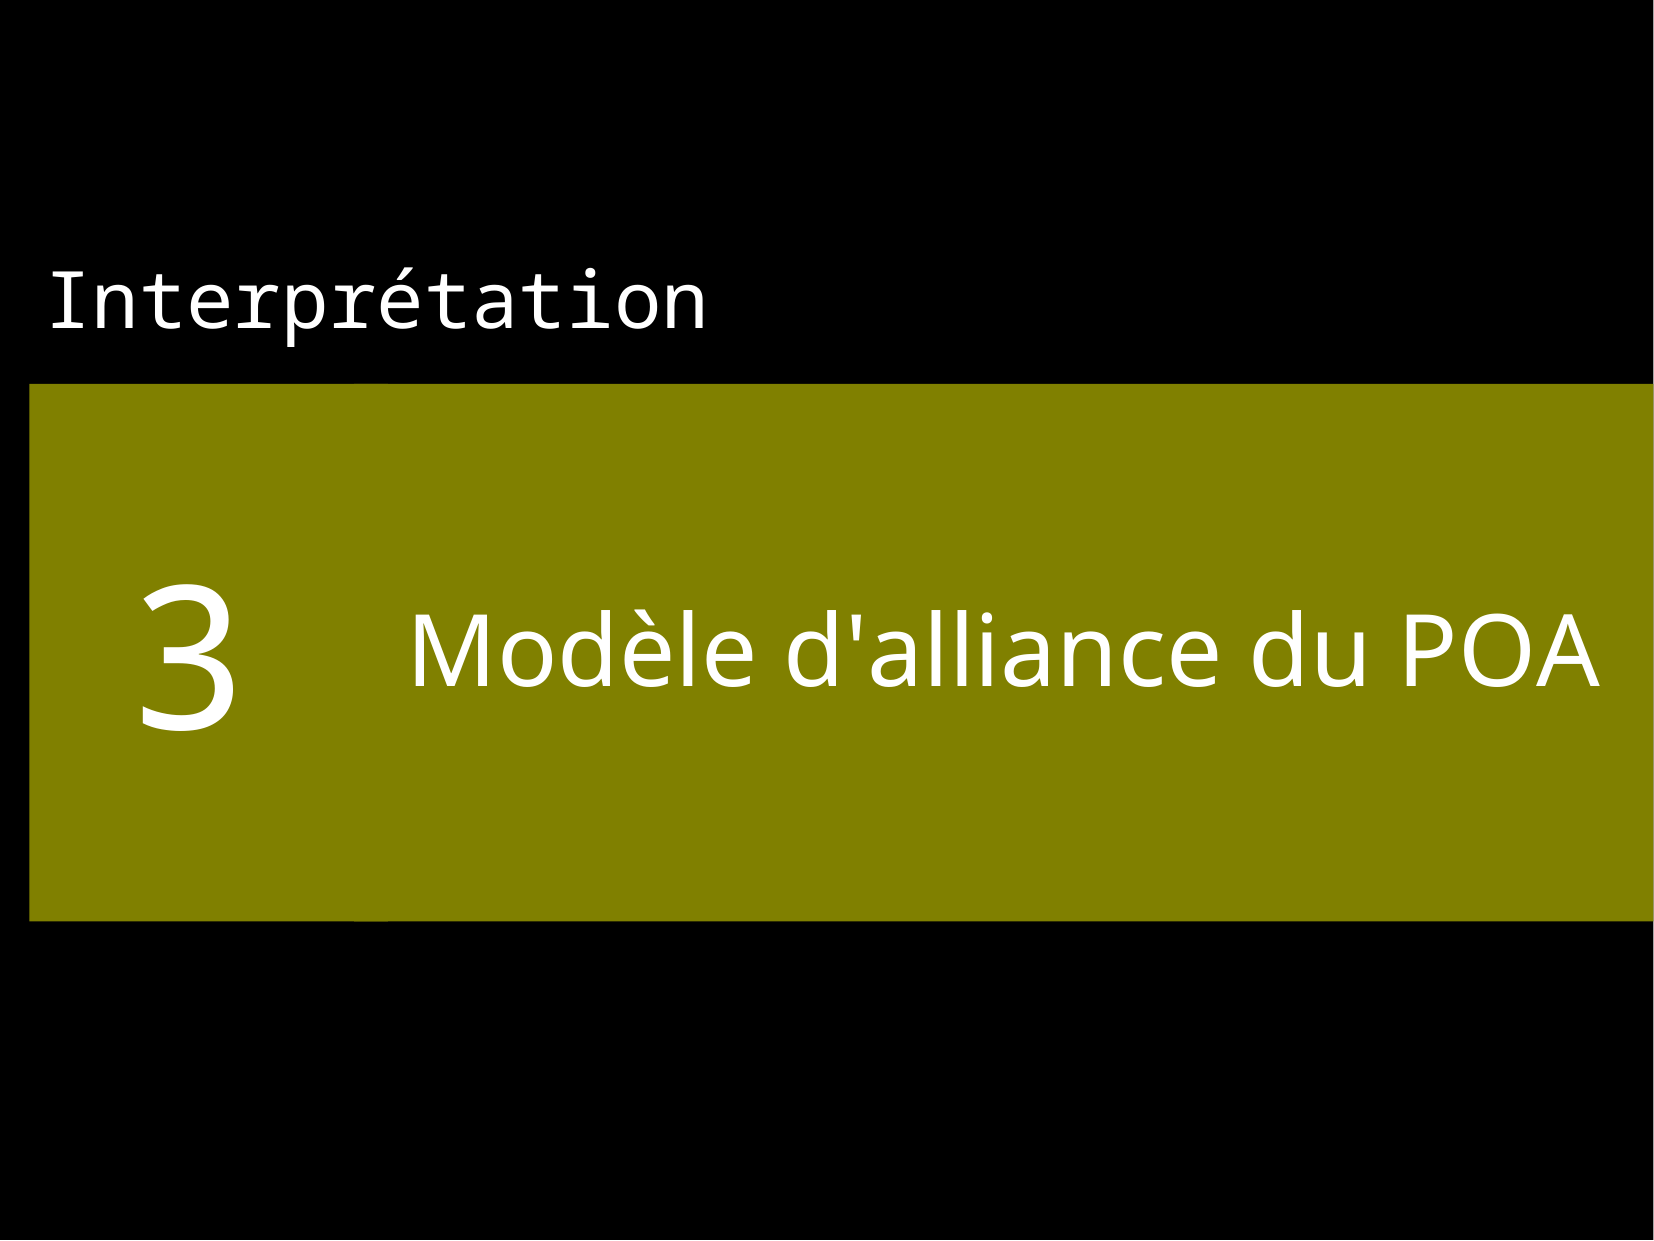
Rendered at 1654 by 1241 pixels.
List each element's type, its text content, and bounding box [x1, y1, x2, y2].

text_box [29, 383, 354, 922]
text_box Modèle d'alliance du POA [354, 383, 1654, 922]
text_box 3 [114, 507, 254, 796]
text_box Interprétation [29, 236, 1372, 360]
